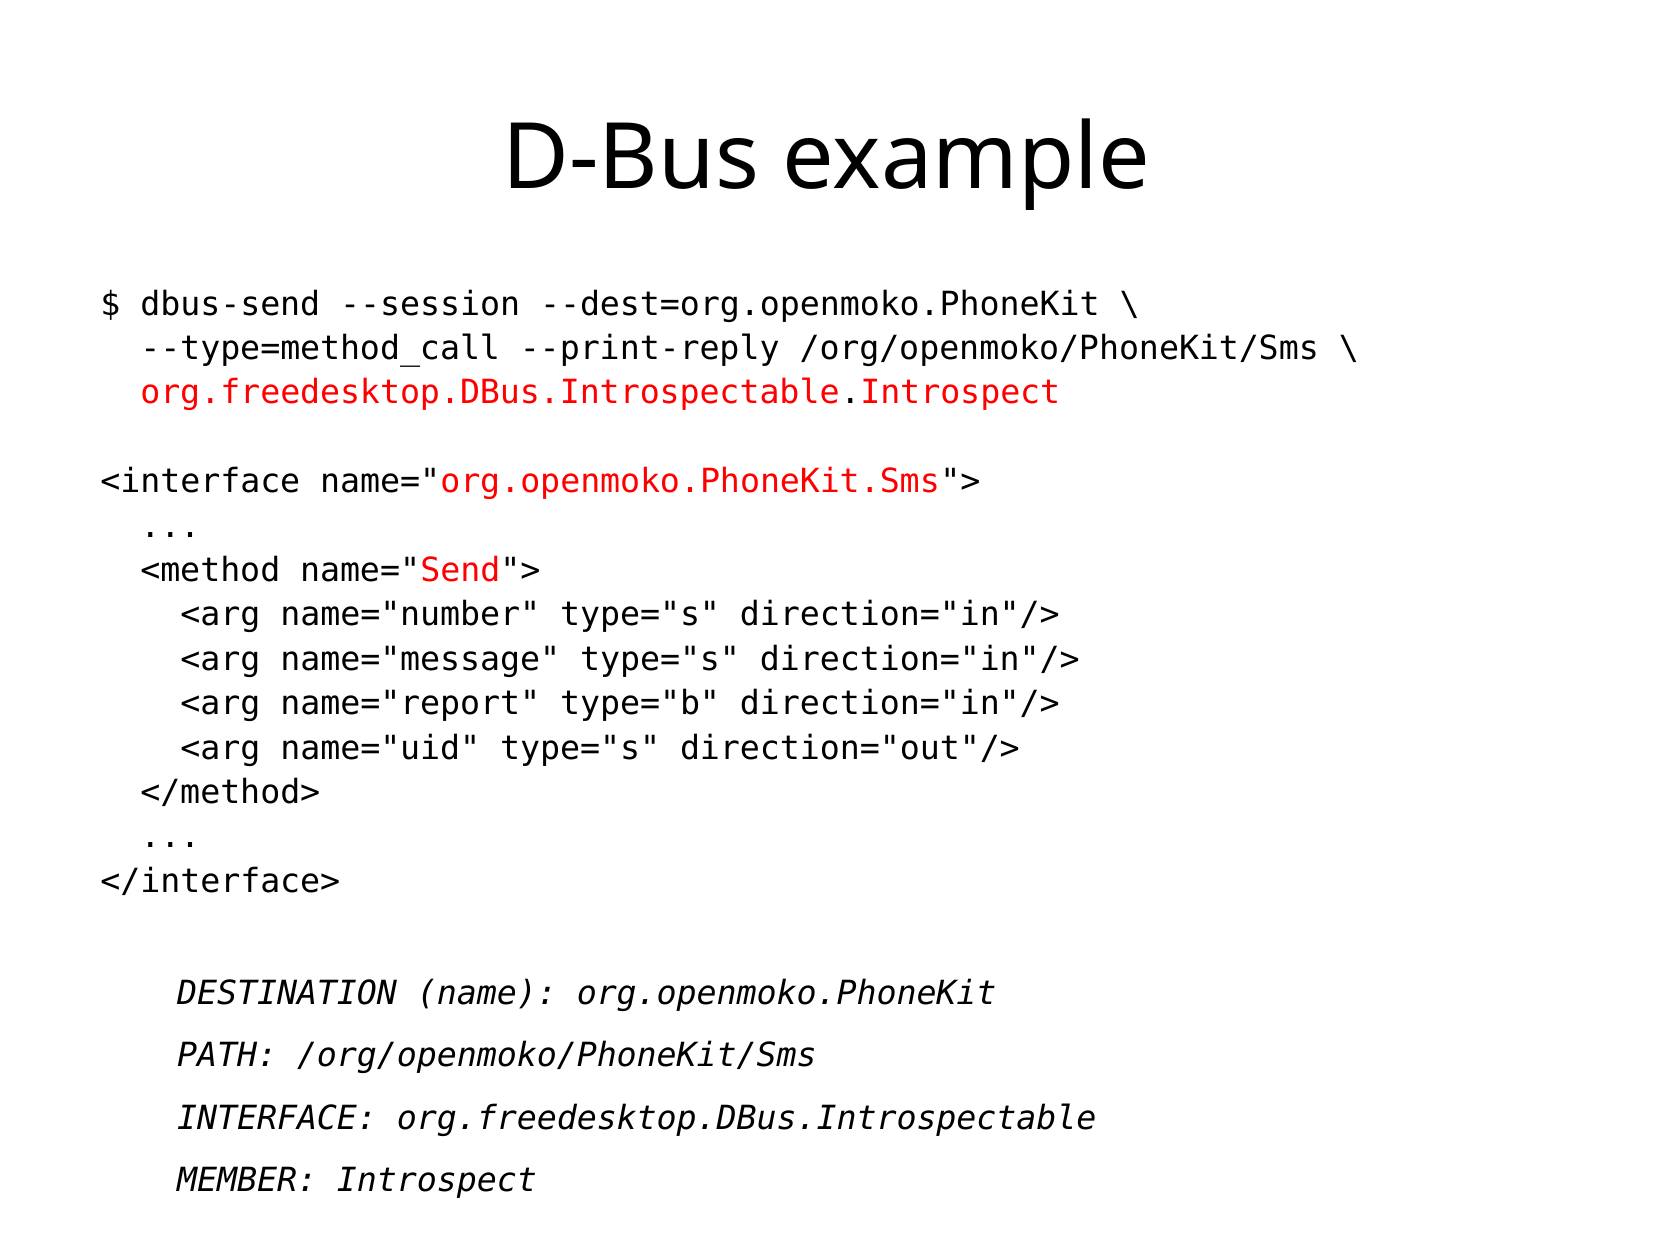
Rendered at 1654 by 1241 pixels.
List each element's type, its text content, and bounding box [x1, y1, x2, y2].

list $ dbus-send --session --dest=org.openmoko.PhoneKit \ --type=method_call --print-reply /org/openmoko/PhoneKit/Sms \ org.freedesktop.DBus.Introspectable.Introspect <interface name="org.openmoko.PhoneKit.Sms"> ... <method name="Send"> <arg name="number" type="s" direction="in"/> <arg name="message" type="s" direction="in"/> <arg name="report" type="b" direction="in"/> <arg name="uid" type="s" direction="out"/> </method> ... </interface> DESTINATION (name): org.openmoko.PhoneKit PATH: /org/openmoko/PhoneKit/Sms INTERFACE: org.freedesktop.DBus.Introspectable MEMBER: Introspect [82, 284, 1571, 1241]
title D-Bus example [82, 56, 1571, 250]
